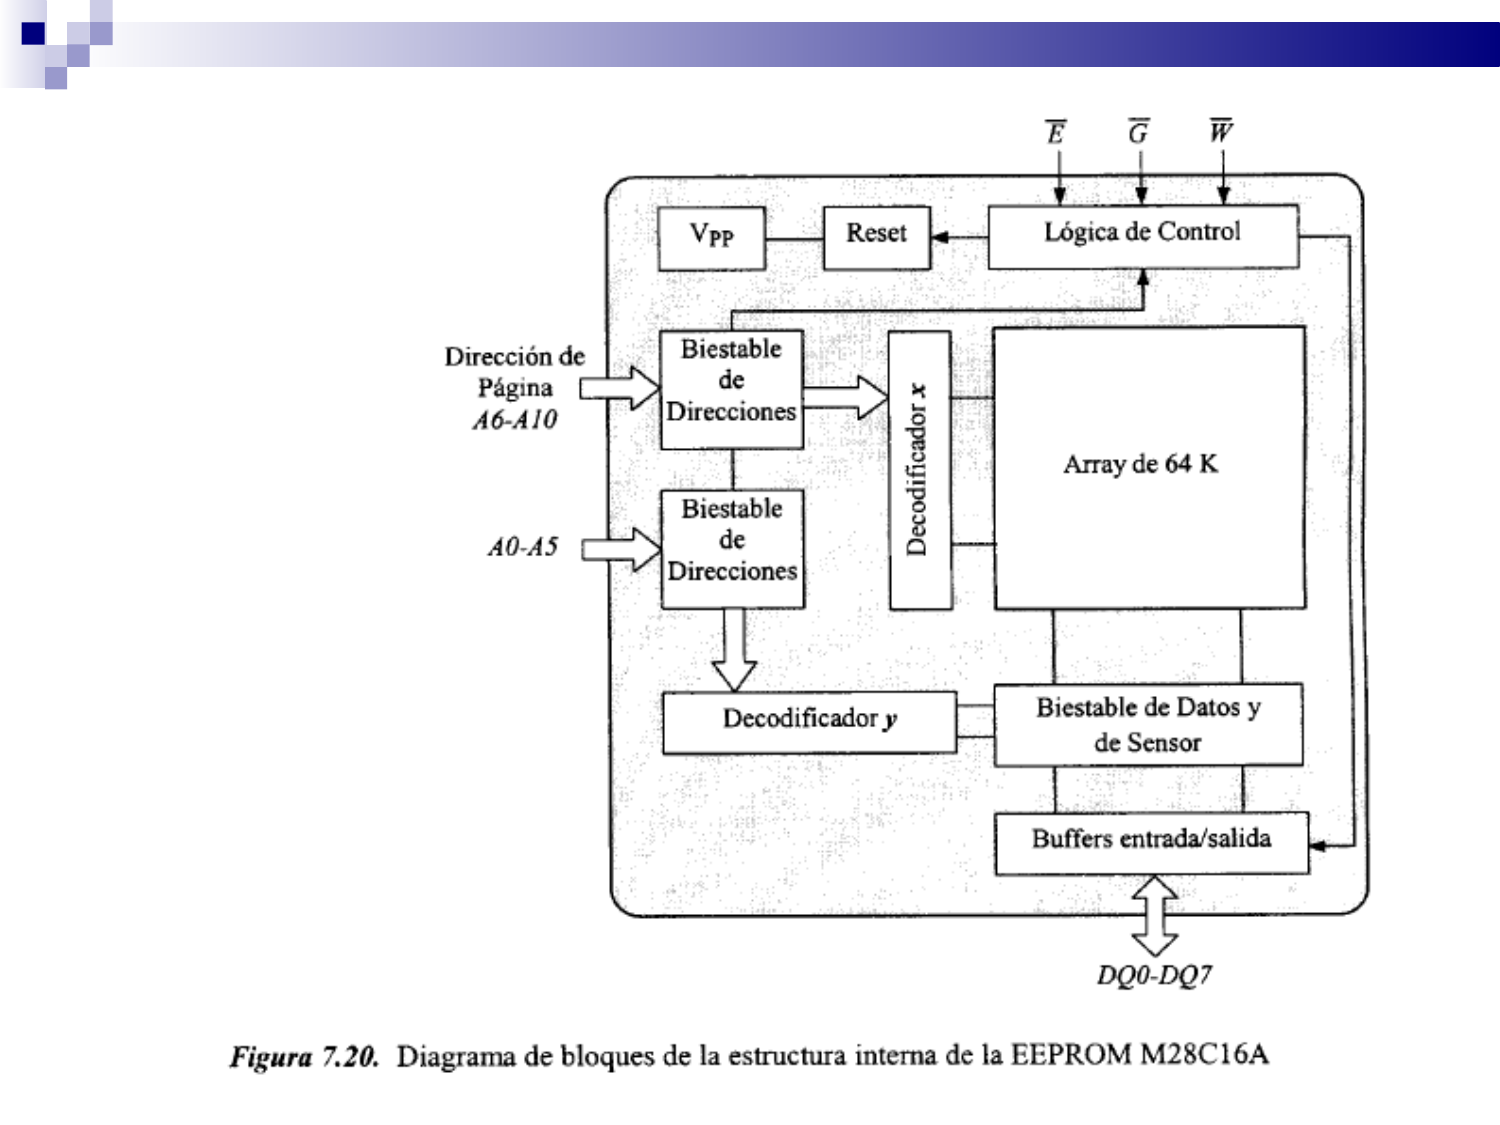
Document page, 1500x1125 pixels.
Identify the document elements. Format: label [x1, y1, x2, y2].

picture [194, 90, 1412, 1084]
